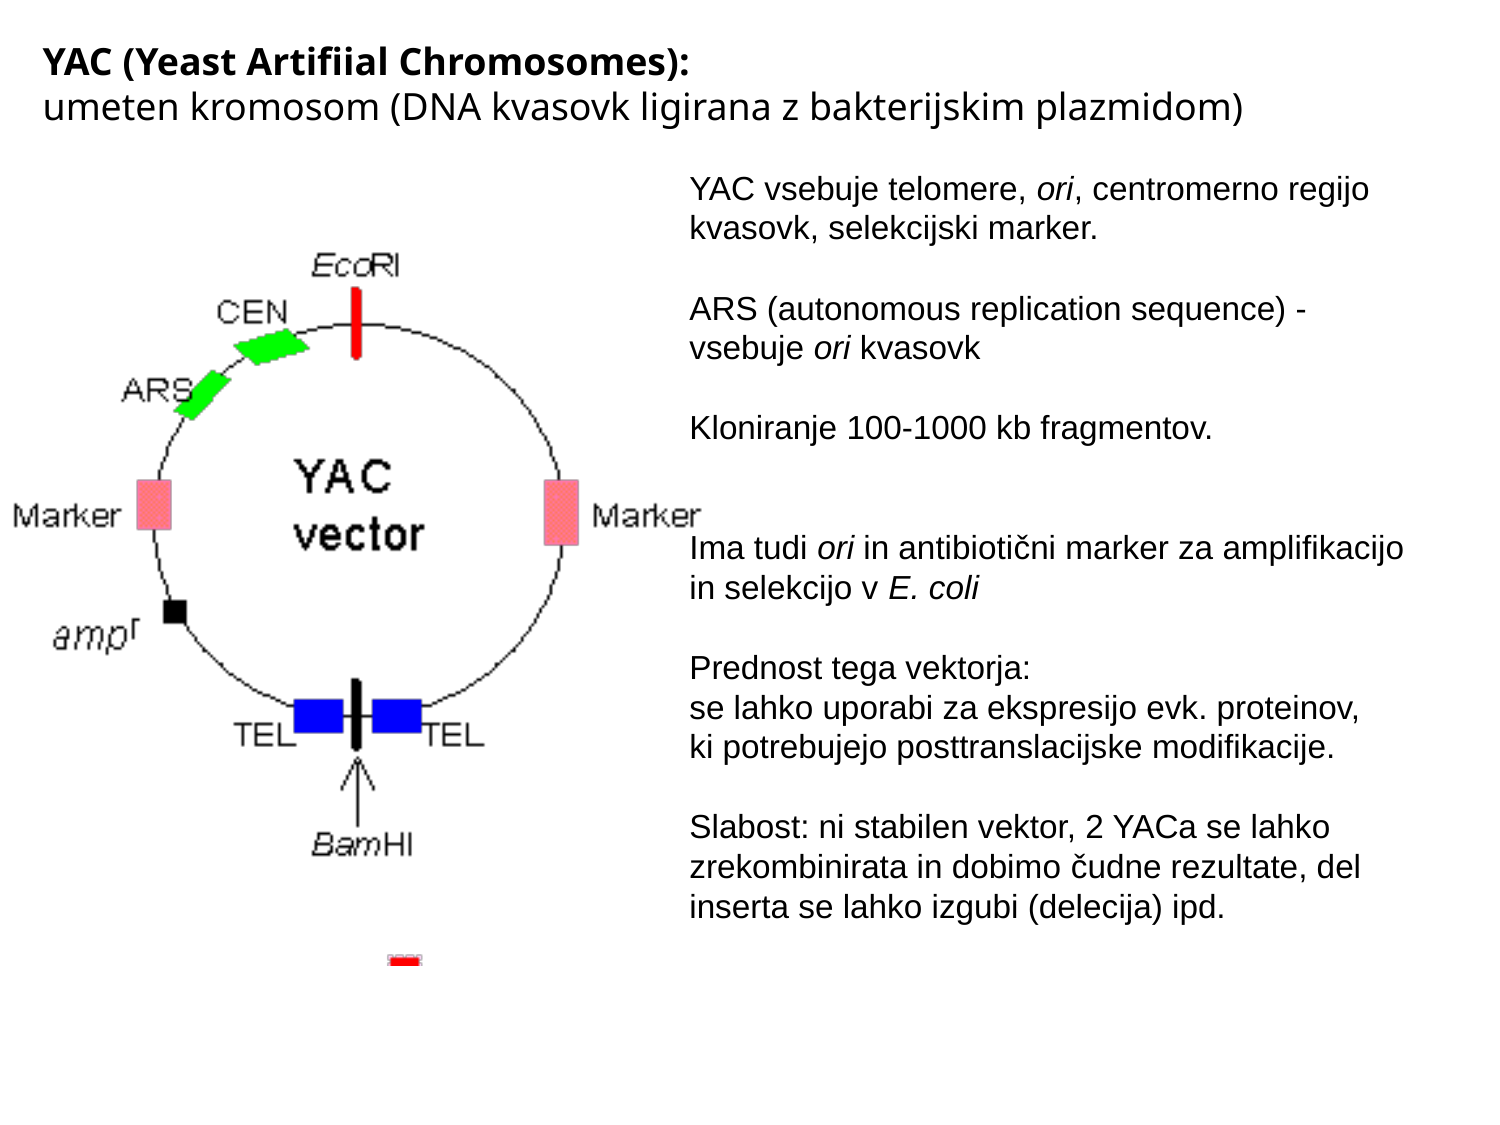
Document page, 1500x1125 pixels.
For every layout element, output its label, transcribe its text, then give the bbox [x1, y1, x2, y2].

text_box YAC vsebuje telomere, ori, centromerno regijo kvasovk, selekcijski marker. ARS (autonomous replication sequence) - vsebuje ori kvasovk Kloniranje 100-1000 kb fragmentov. Ima tudi ori in antibiotični marker za amplifikacijo in selekcijo v E. coli Prednost tega vektorja: se lahko uporabi za ekspresijo evk. proteinov, ki potrebujejo posttranslacijske modifikacije. Slabost: ni stabilen vektor, 2 YACa se lahko zrekombinirata in dobimo čudne rezultate, del inserta se lahko izgubi (delecija) ipd. [674, 159, 1425, 973]
text_box YAC (Yeast Artifiial Chromosomes): umeten kromosom (DNA kvasovk ligirana z bakterijskim plazmidom) [27, 30, 1482, 136]
picture [10, 246, 674, 966]
